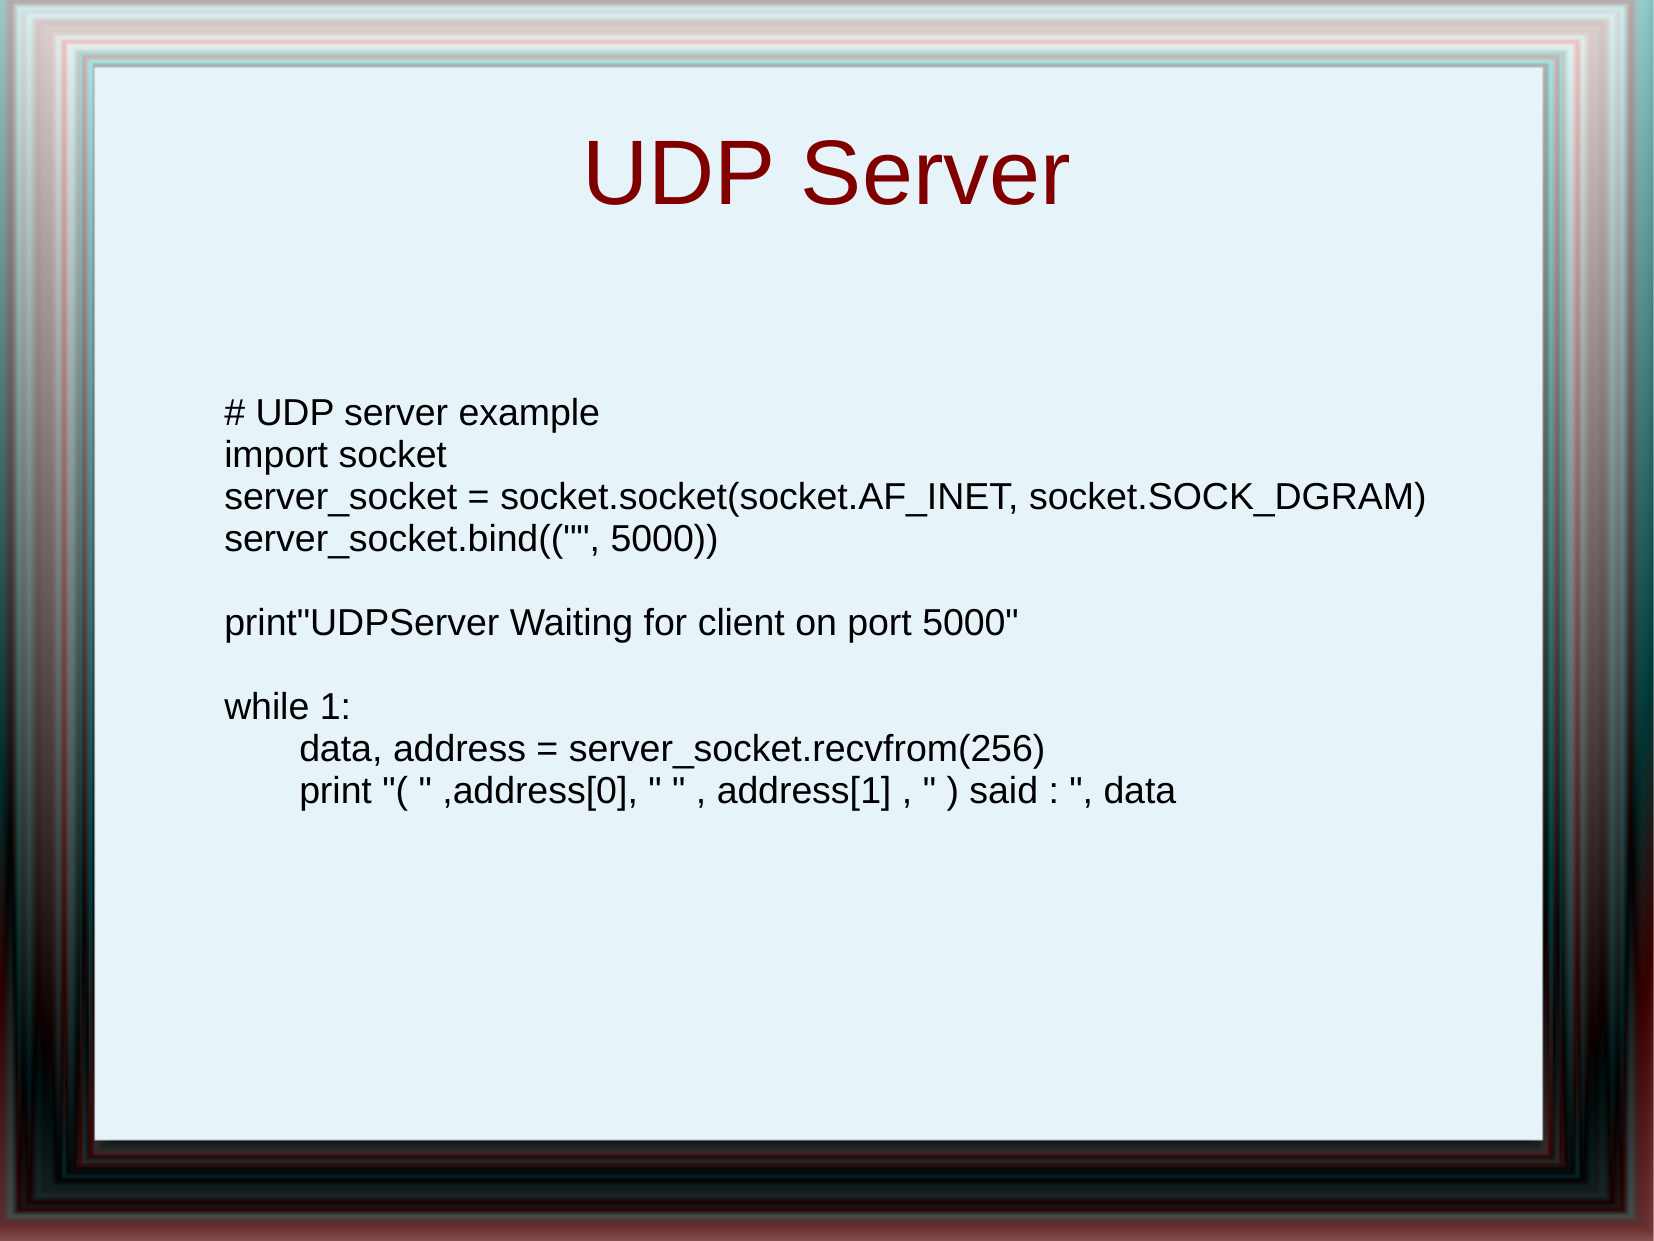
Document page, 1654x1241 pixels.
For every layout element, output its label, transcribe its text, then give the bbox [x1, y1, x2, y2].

picture [0, 0, 1654, 1241]
title UDP Server [118, 95, 1536, 250]
text_box # UDP server example import socket server_socket = socket.socket(socket.AF_INET, socket.SOCK_DGRAM) server_socket.bind(("", 5000)) print"UDPServer Waiting for client on port 5000" while 1: data, address = server_socket.recvfrom(256) print "( " ,address[0], " " , address[1] , " ) said : ", data [209, 384, 1443, 820]
